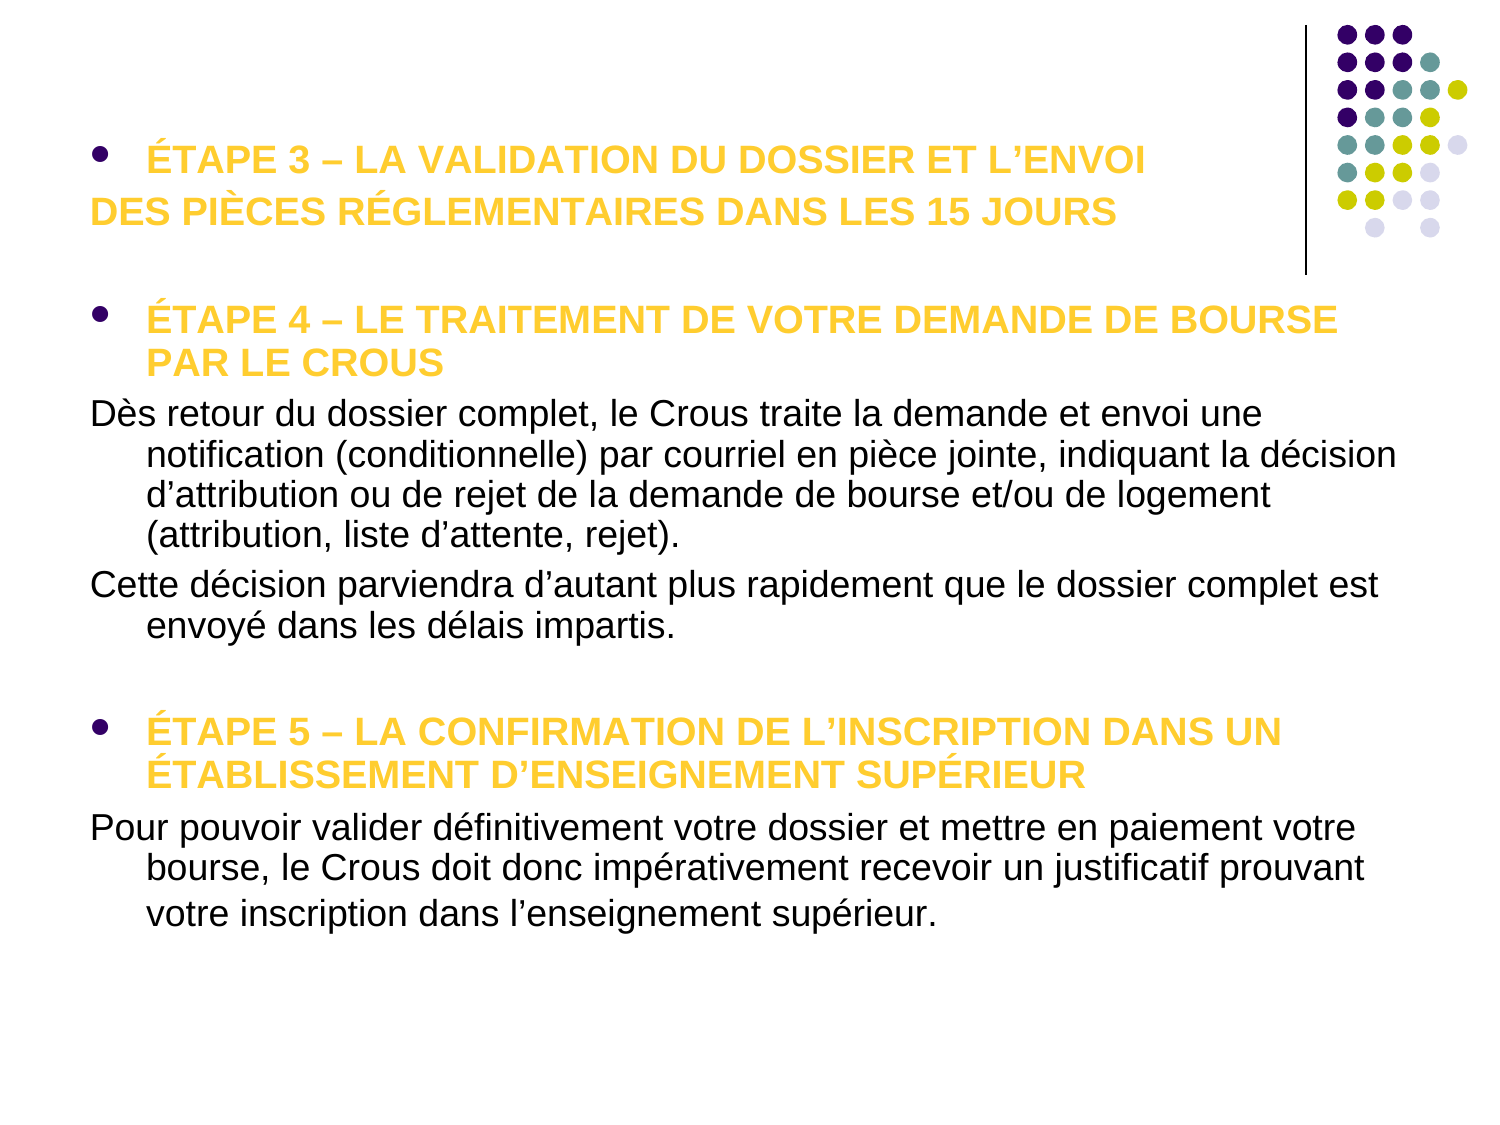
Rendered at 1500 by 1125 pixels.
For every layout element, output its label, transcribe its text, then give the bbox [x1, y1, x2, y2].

list ÉTAPE 3 – LA VALIDATION DU DOSSIER ET L’ENVOI DES PIÈCES RÉGLEMENTAIRES DANS LES 15 JOURS ÉTAPE 4 – LE TRAITEMENT DE VOTRE DEMANDE DE BOURSE PAR LE CROUS Dès retour du dossier complet, le Crous traite la demande et envoi une notification (conditionnelle) par courriel en pièce jointe, indiquant la décision d’attribution ou de rejet de la demande de bourse et/ou de logement (attribution, liste d’attente, rejet). Cette décision parviendra d’autant plus rapidement que le dossier complet est envoyé dans les délais impartis. ÉTAPE 5 – LA CONFIRMATION DE L’INSCRIPTION DANS UN ÉTABLISSEMENT D’ENSEIGNEMENT SUPÉRIEUR Pour pouvoir valider définitivement votre dossier et mettre en paiement votre bourse, le Crous doit donc impérativement recevoir un justificatif prouvant votre inscription dans l’enseignement supérieur. [75, 131, 1426, 1047]
